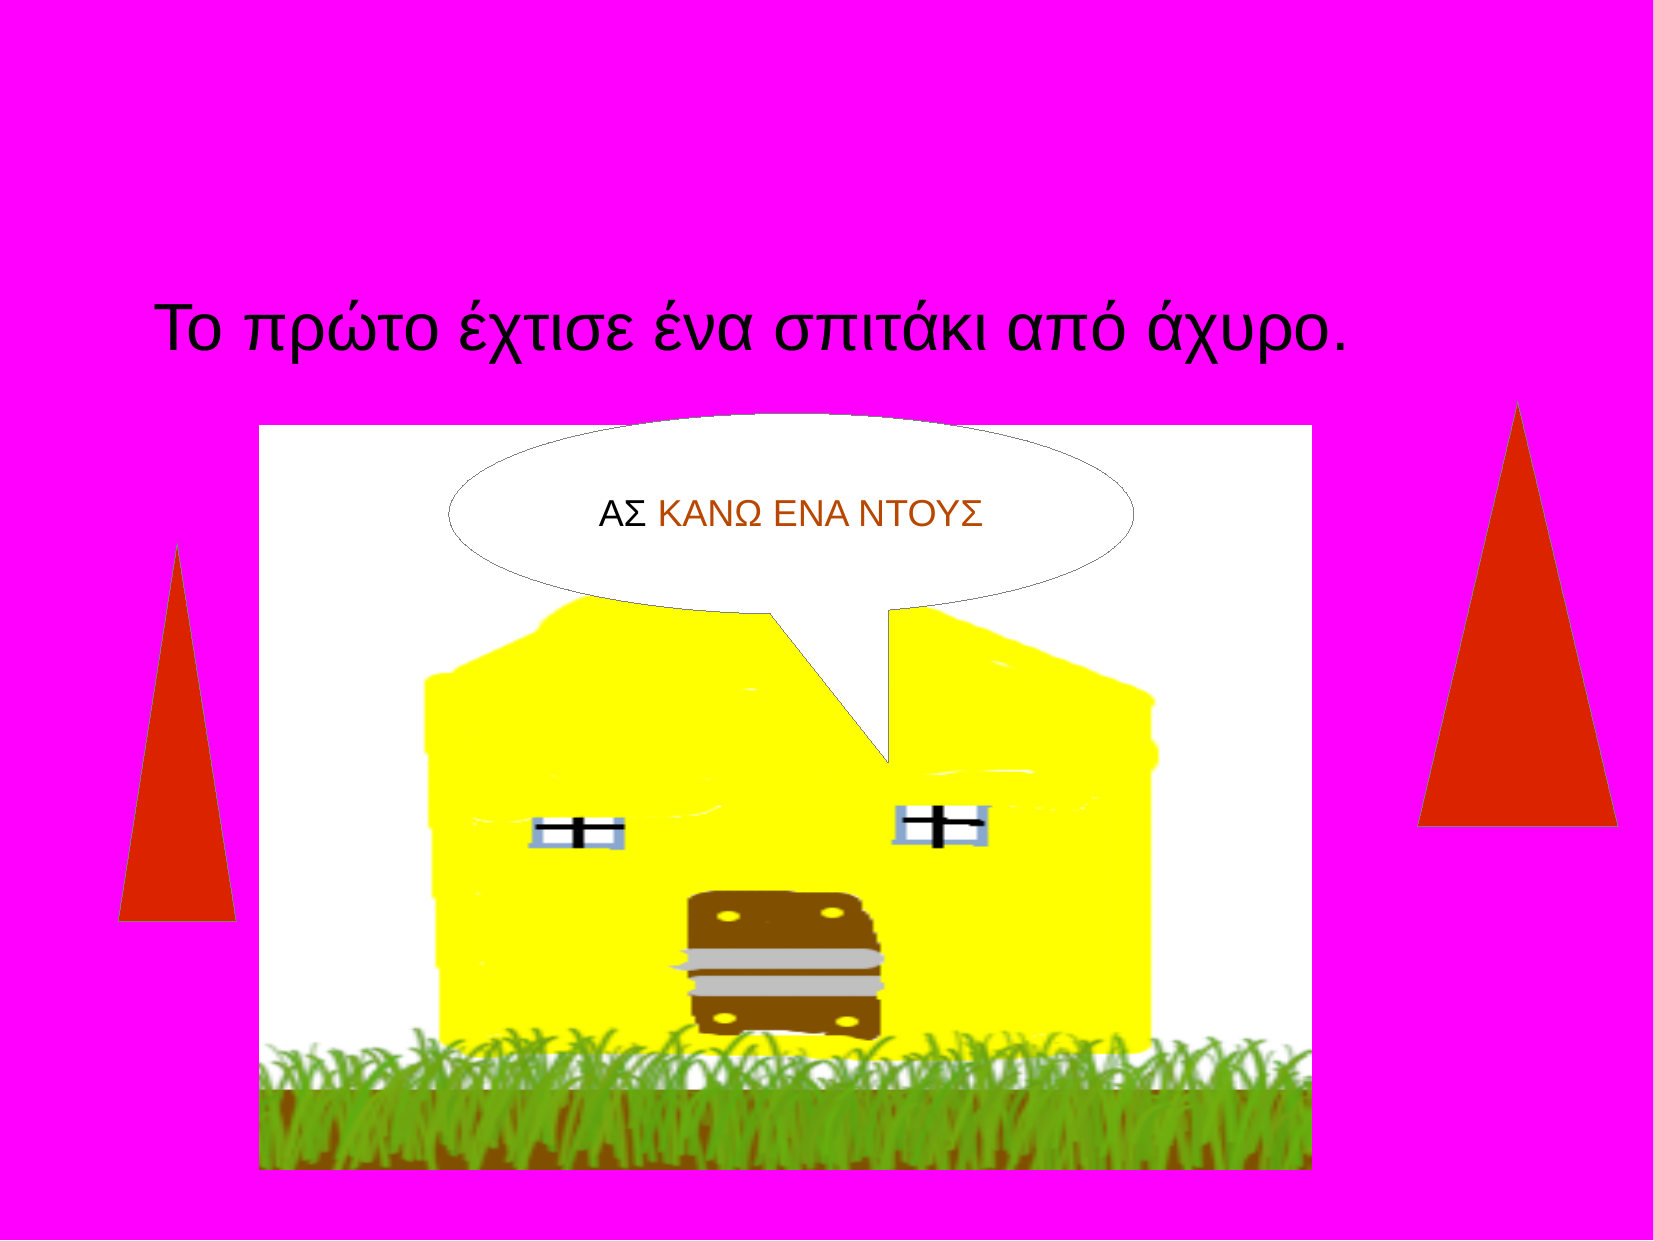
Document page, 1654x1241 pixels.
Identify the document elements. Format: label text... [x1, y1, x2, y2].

text_box [1417, 401, 1619, 827]
list Το πρώτο έχτισε ένα σπιτάκι από άχυρο. [82, 290, 1538, 1010]
text_box ΑΣ ΚΑΝΩ ΕΝΑ ΝΤΟΥΣ [448, 413, 1134, 763]
picture [259, 425, 1312, 1170]
text_box [118, 543, 237, 922]
